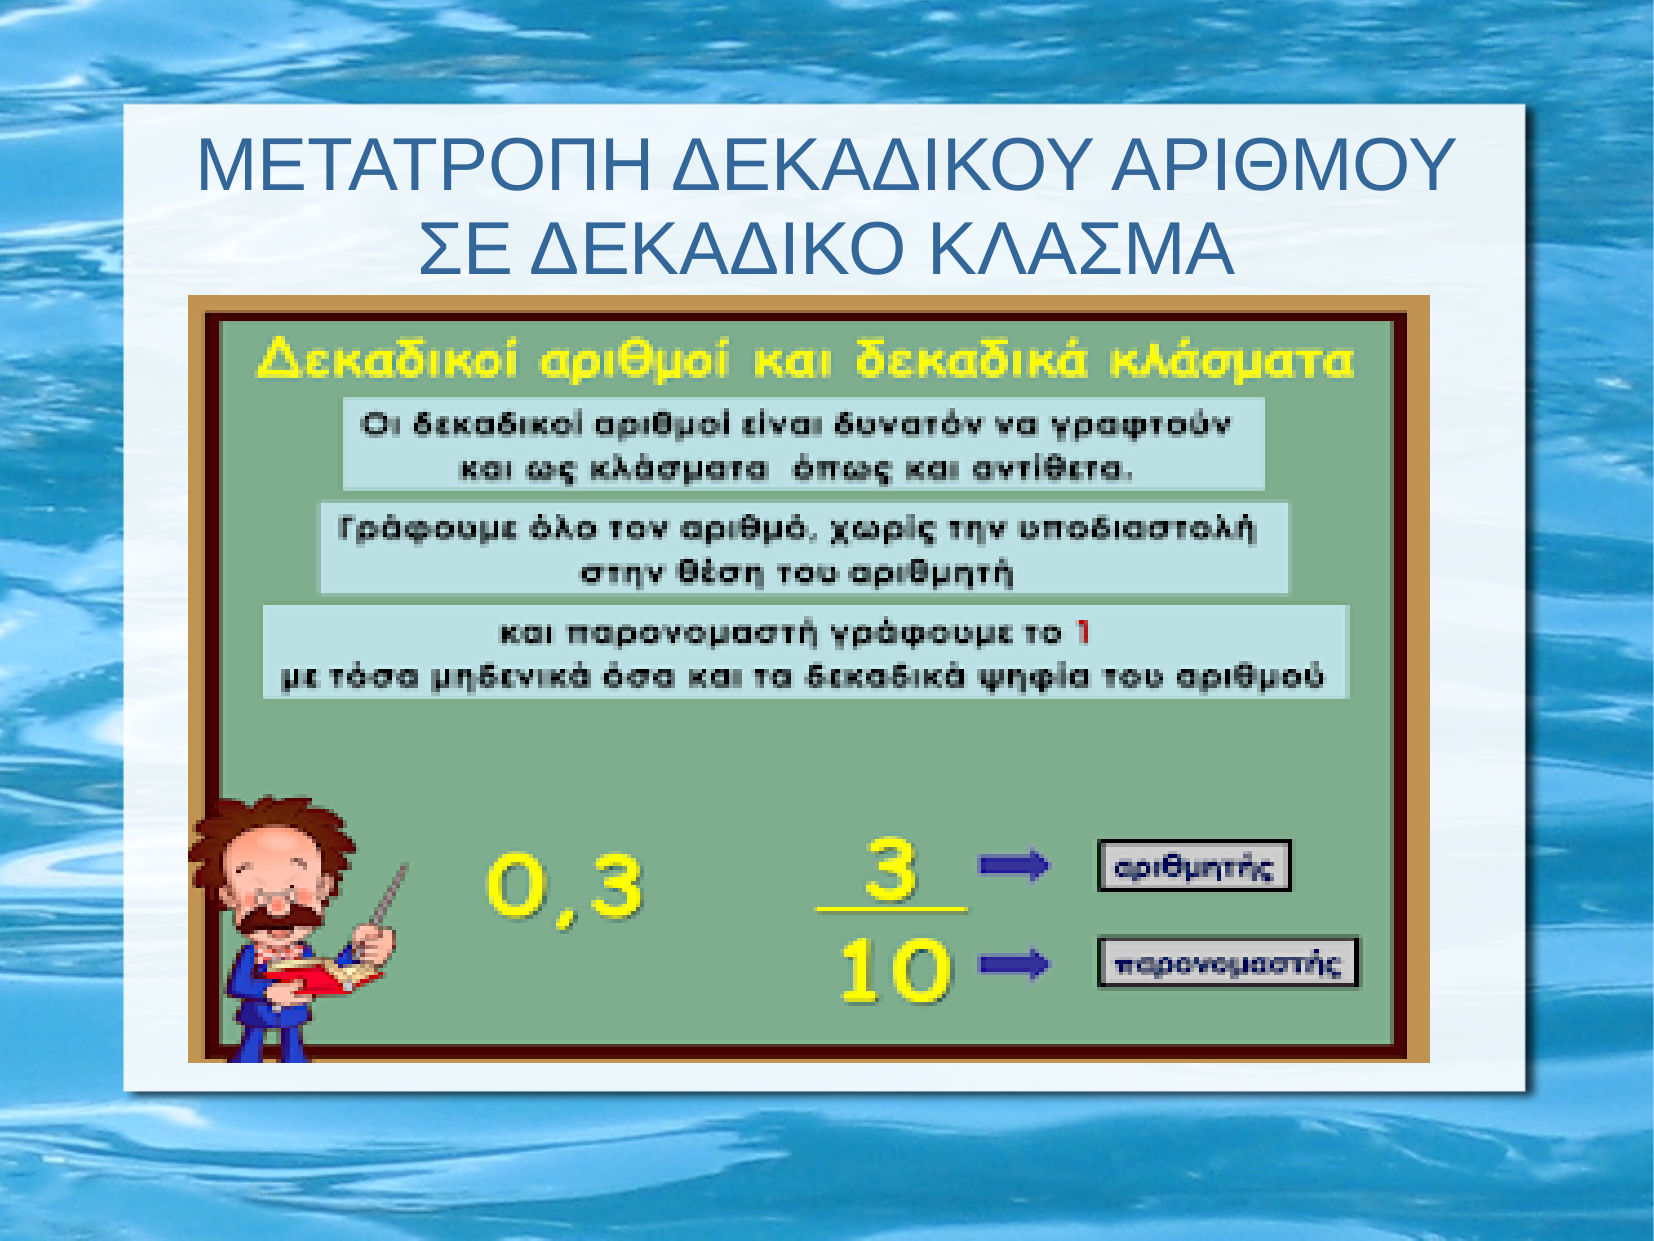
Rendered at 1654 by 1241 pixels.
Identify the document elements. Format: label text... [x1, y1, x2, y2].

picture [0, 0, 1654, 1241]
title ΜΕΤΑΤΡΟΠΗ ΔΕΚΑΔΙΚΟΥ ΑΡΙΘΜΟΥ ΣΕ ΔΕΚΑΔΙΚΟ ΚΛΑΣΜΑ [147, 118, 1506, 296]
